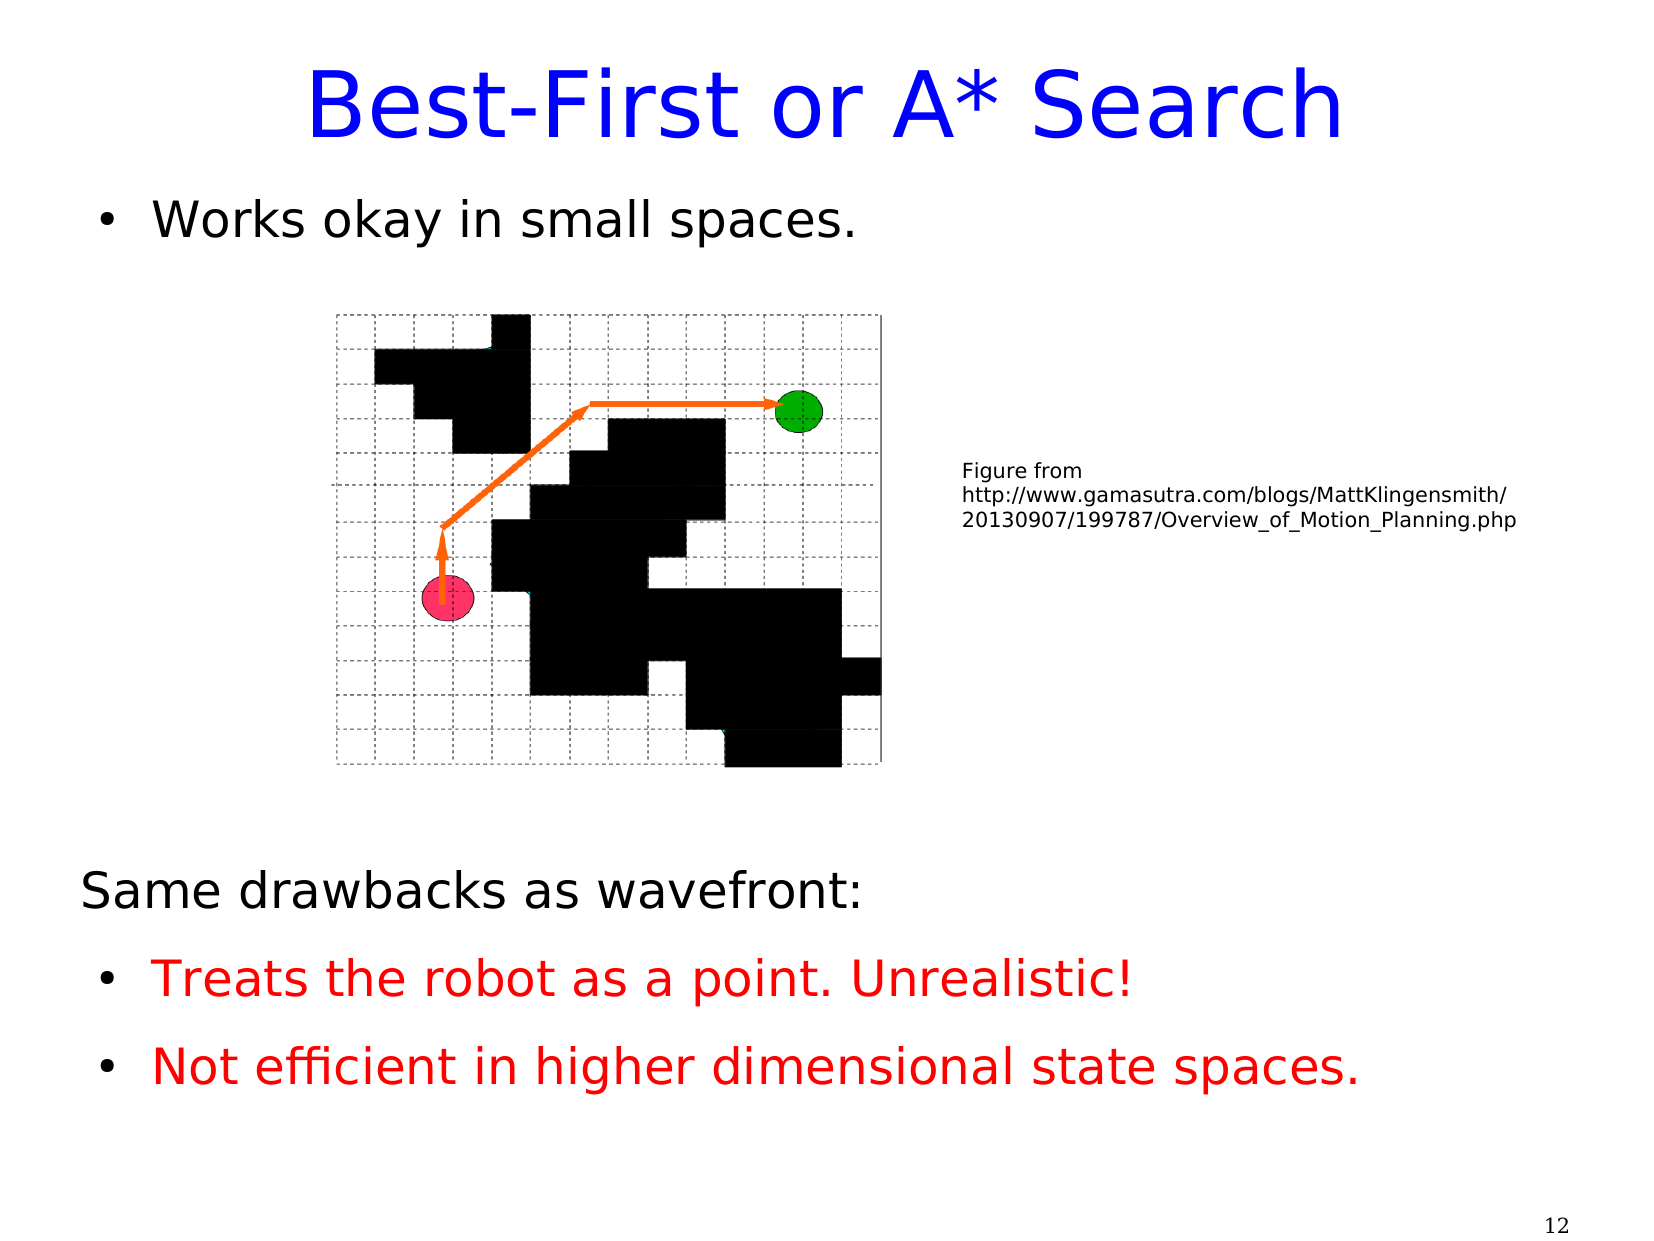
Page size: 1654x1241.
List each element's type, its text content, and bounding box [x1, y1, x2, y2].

picture [320, 301, 913, 783]
title Best-First or A* Search [82, 2, 1571, 210]
text_box Figure from http://www.gamasutra.com/blogs/MattKlingensmith/ 20130907/199787/Overview_of_Motion_Planning.php [947, 451, 1559, 565]
list Works okay in small spaces. Same drawbacks as wavefront: Treats the robot as a point. Unrealistic! Not efficient in higher dimensional state spaces. [80, 191, 1569, 1215]
